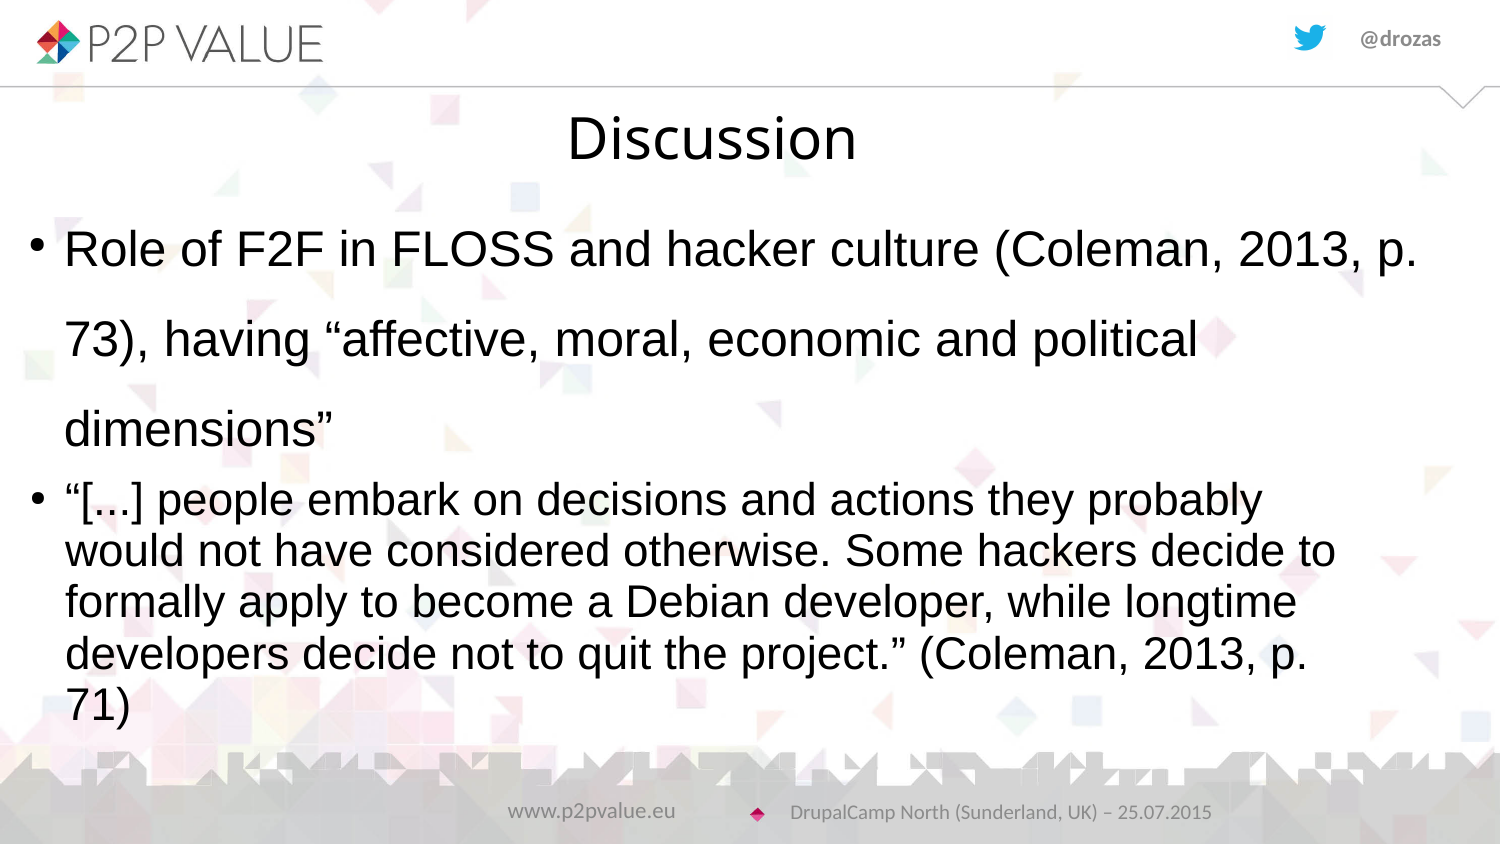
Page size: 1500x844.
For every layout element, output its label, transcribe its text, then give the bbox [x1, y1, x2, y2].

text_box @drozas [1333, 15, 1455, 60]
title Discussion [60, 92, 1366, 180]
picture [0, 0, 1500, 844]
text_box “[...] people embark on decisions and actions they probably would not have considered otherwise. Some hackers decide to formally apply to become a Debian developer, while longtime developers decide not to quit the project.” (Coleman, 2013, p. 71) [15, 466, 1396, 791]
text_box DrupalCamp North (Sunderland, UK) – 25.07.2015 [777, 788, 1470, 834]
text_box www.p2pvalue.eu [501, 791, 720, 829]
subtitle Role of F2F in FLOSS and hacker culture (Coleman, 2013, p. 73), having “affective, moral, economic and political dimensions” [15, 180, 1496, 511]
